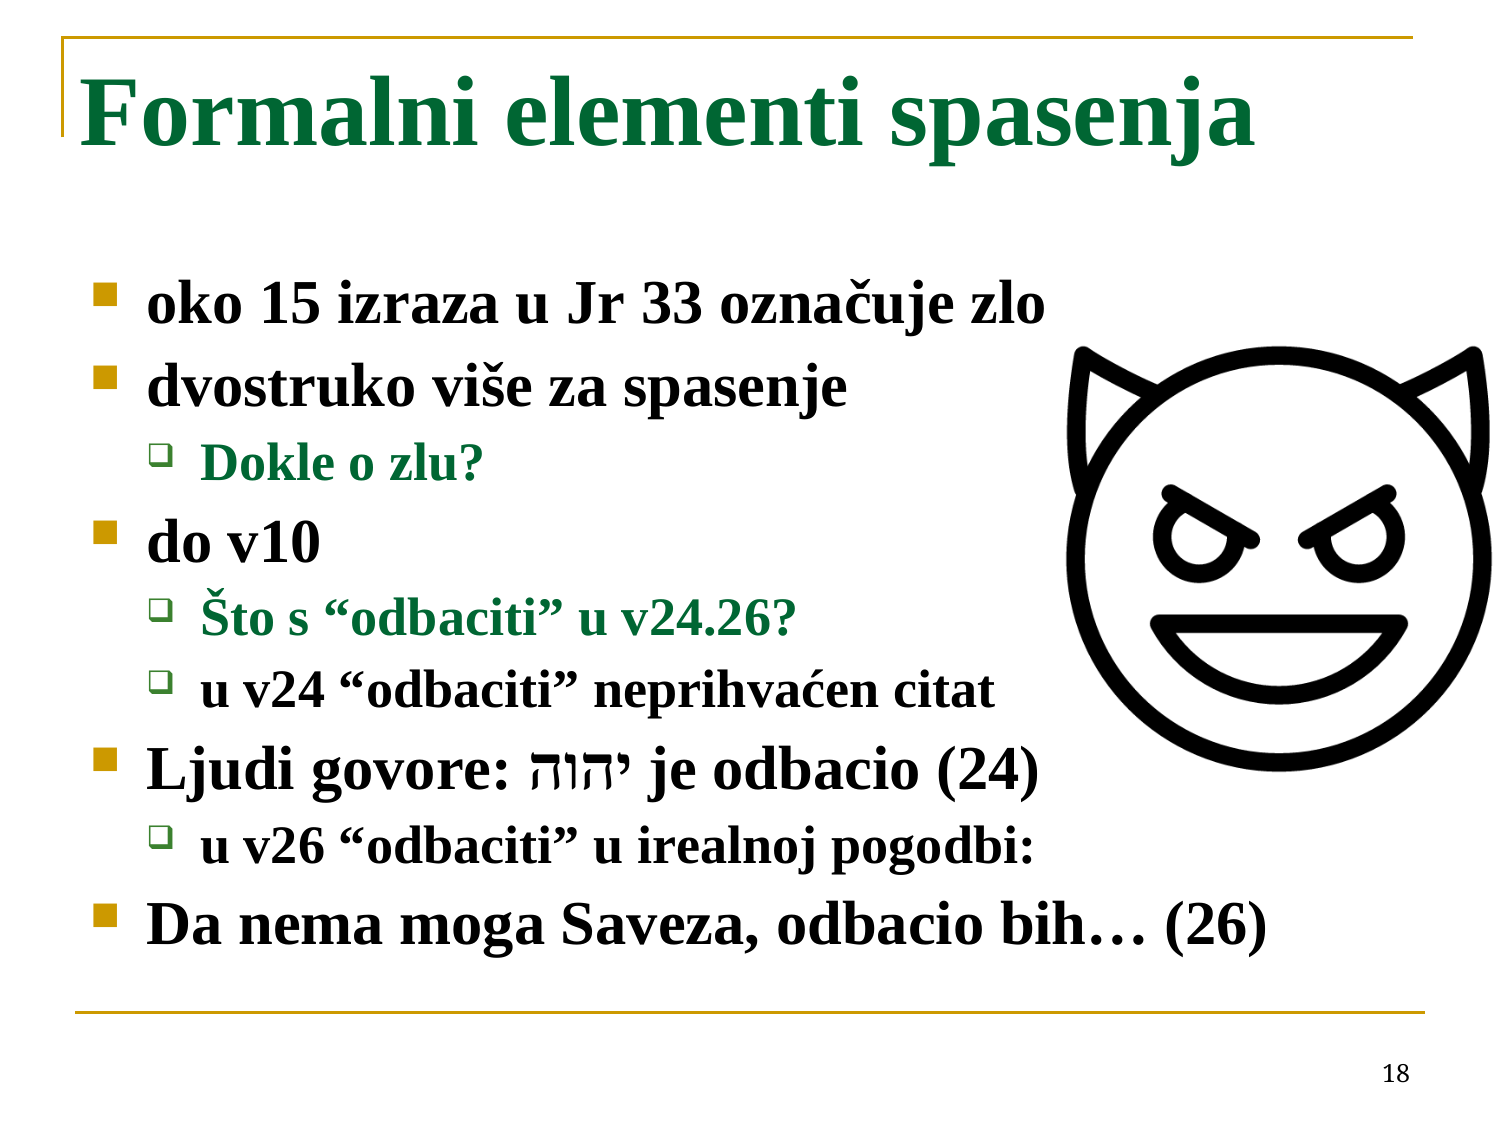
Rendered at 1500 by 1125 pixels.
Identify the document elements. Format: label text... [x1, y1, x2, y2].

picture [1057, 337, 1500, 782]
text_box <number> [1074, 1024, 1426, 1100]
title Formalni elementi spasenja [64, 37, 1415, 185]
list oko 15 izraza u Jr 33 označuje zlo dvostruko više za spasenje Dokle o zlu? do v10 Što s “odbaciti” u v24.26? u v24 “odbaciti” neprihvaćen citat Ljudi govore: יהוה je odbacio (24) u v26 “odbaciti” u irealnoj pogodbi: Da nema moga Saveza, odbacio bih… (26) [75, 262, 1426, 1006]
